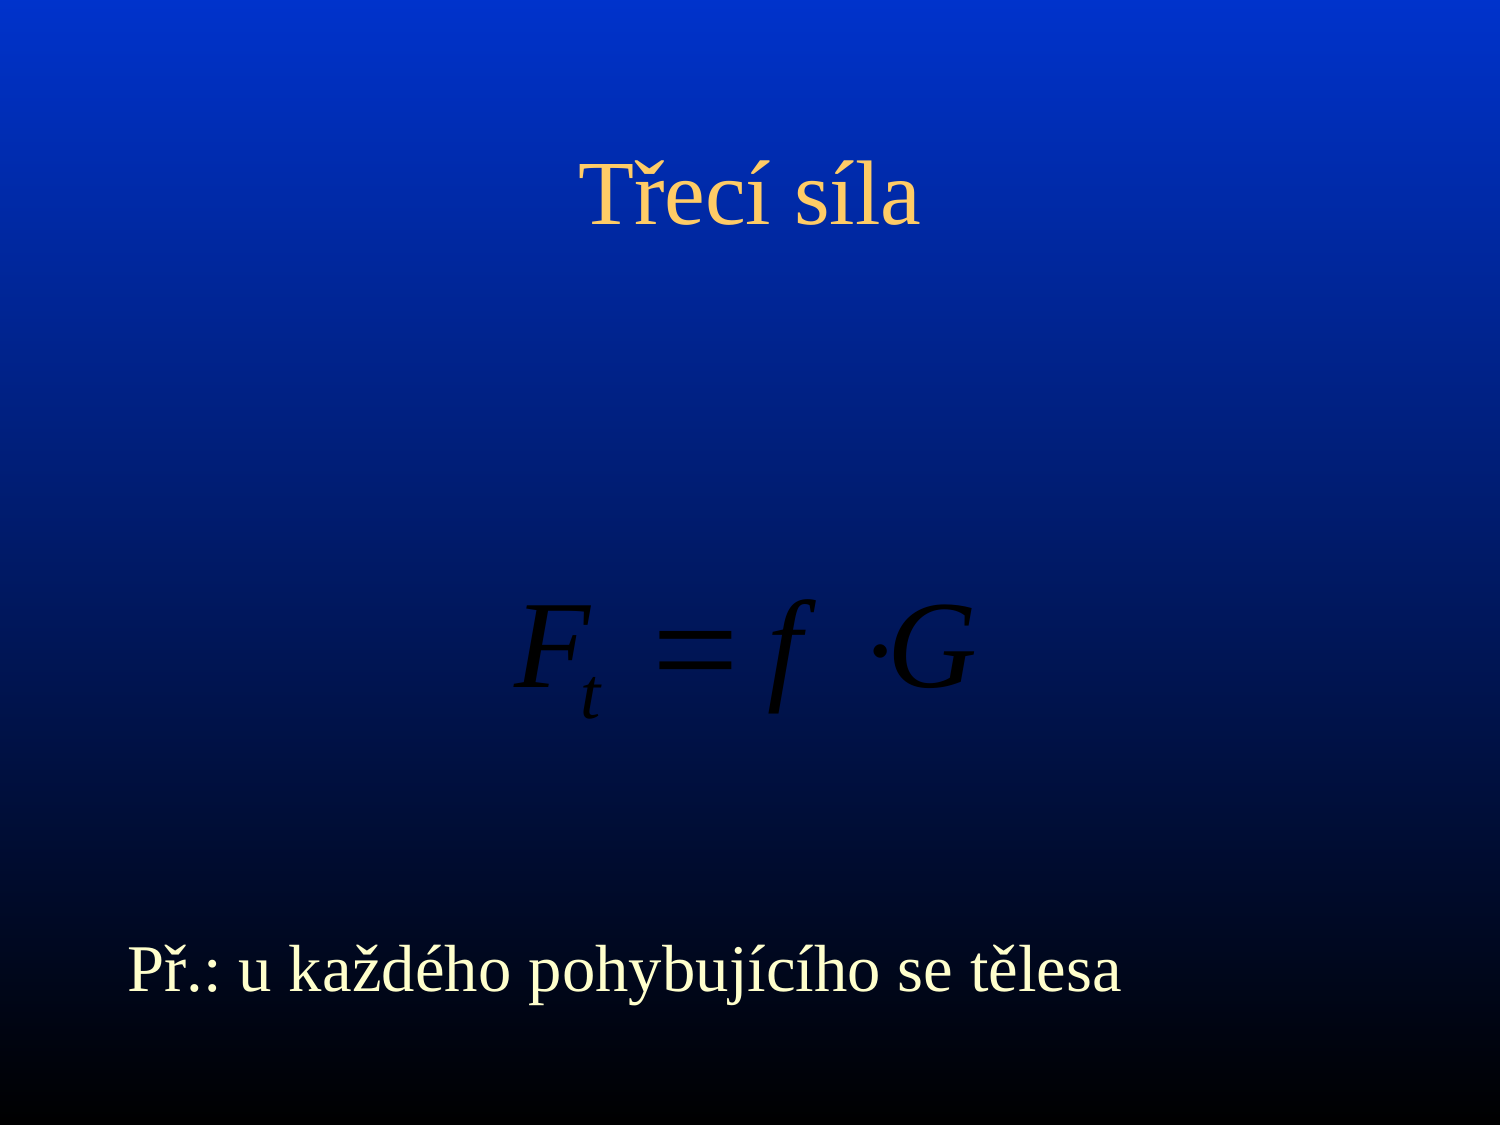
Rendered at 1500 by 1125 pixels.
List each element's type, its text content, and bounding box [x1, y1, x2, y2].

list Př.: u každého pohybujícího se tělesa [112, 337, 1388, 1013]
chart [492, 562, 1000, 750]
title Třecí síla [112, 37, 1388, 250]
